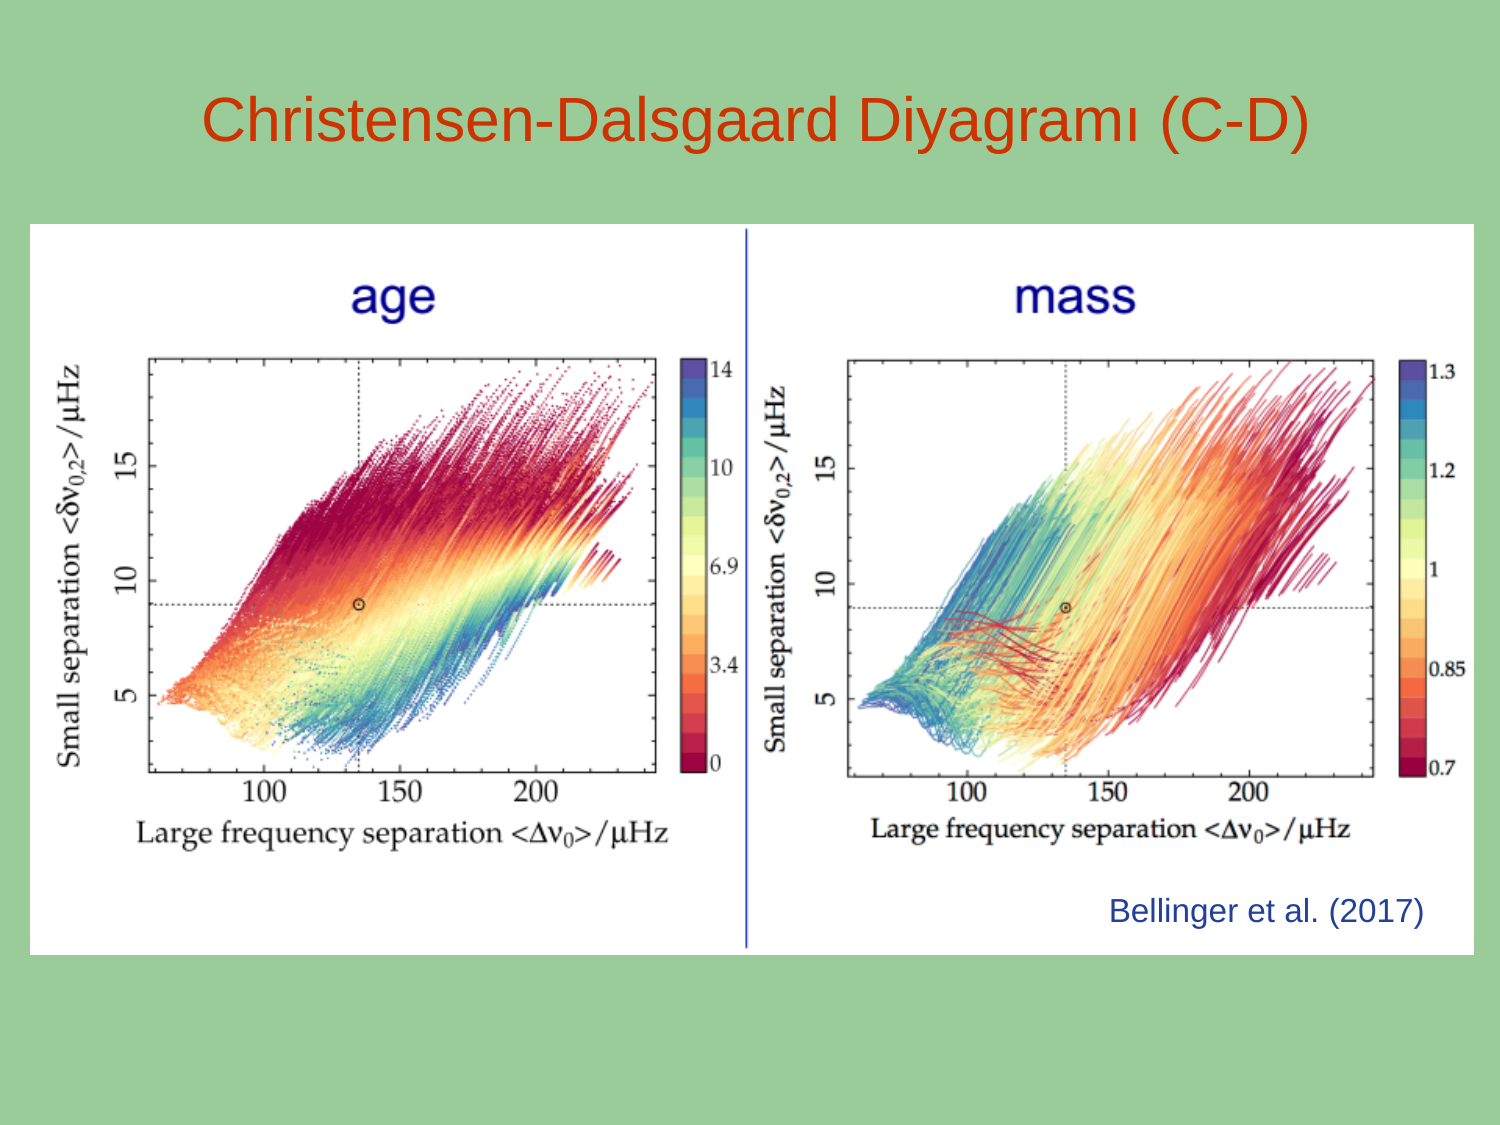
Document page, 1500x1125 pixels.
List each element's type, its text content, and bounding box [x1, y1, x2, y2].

title Christensen-Dalsgaard Diyagramı (C-D) [120, 29, 1395, 211]
picture [30, 224, 1474, 955]
text_box Bellinger et al. (2017) [960, 885, 1441, 937]
